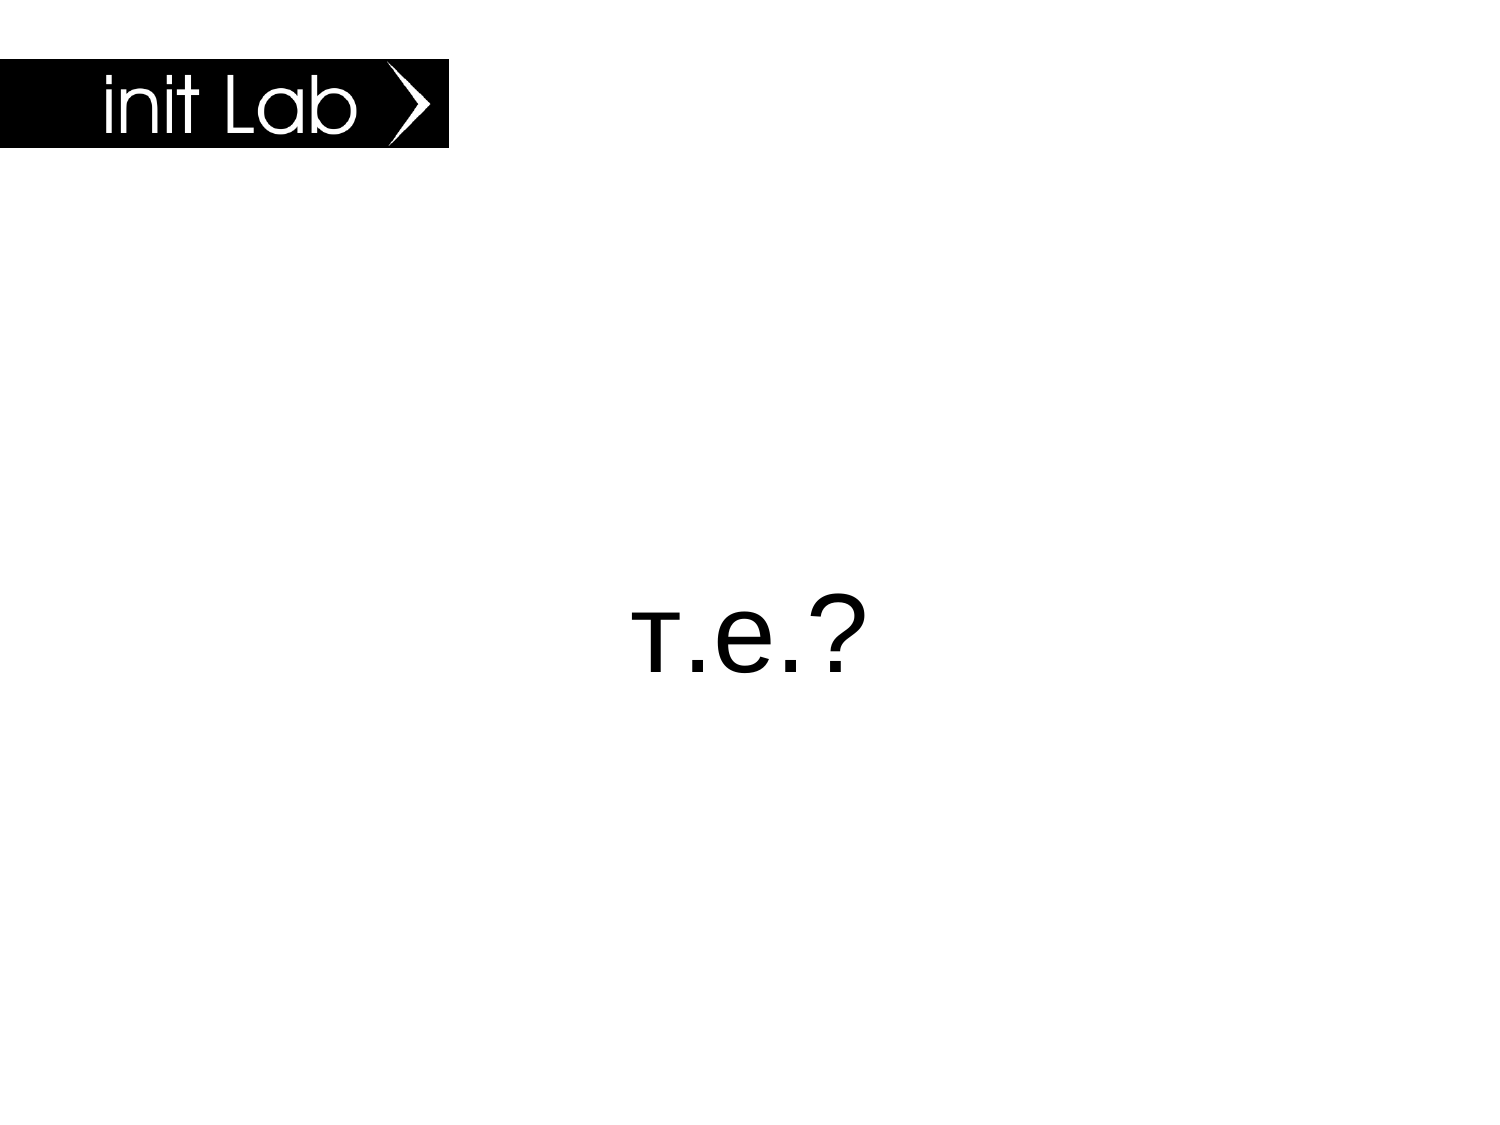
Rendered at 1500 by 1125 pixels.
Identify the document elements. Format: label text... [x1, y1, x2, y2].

picture [0, 59, 449, 148]
subtitle т.е.? [75, 269, 1426, 998]
